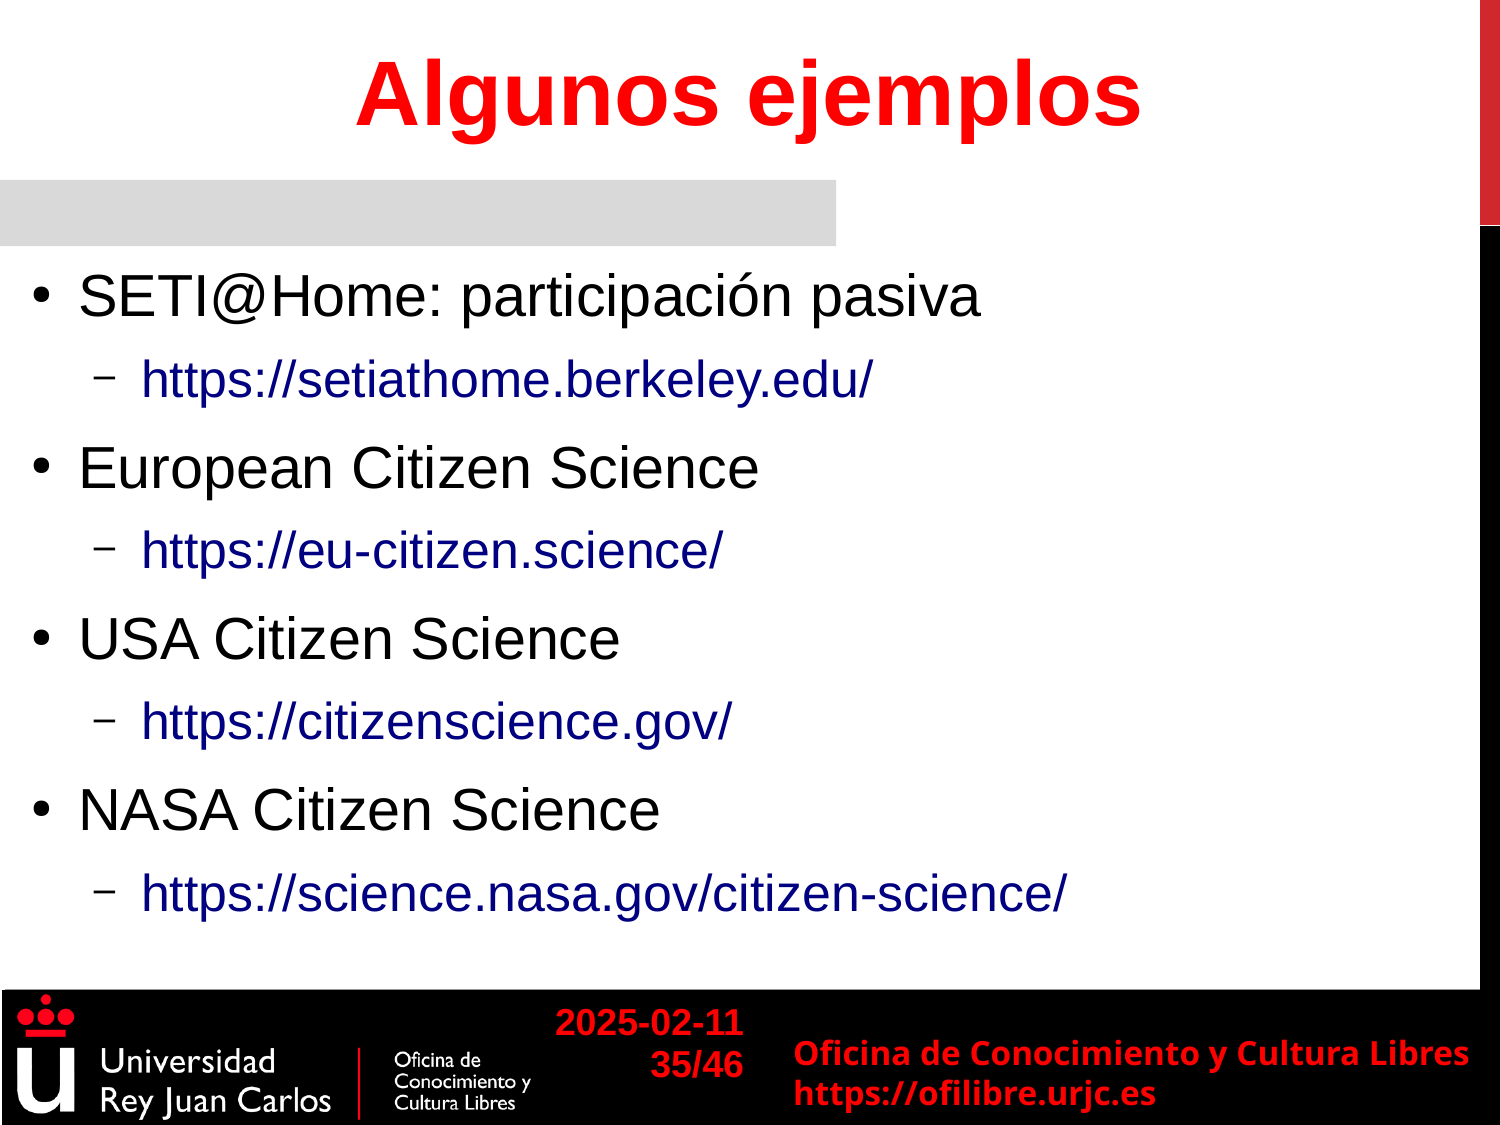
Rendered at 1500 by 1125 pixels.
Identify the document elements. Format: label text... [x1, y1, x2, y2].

picture [17, 994, 531, 1120]
list SETI@Home: participación pasiva https://setiathome.berkeley.edu/ European Citizen Science https://eu-citizen.science/ USA Citizen Science https://citizenscience.gov/ NASA Citizen Science https://science.nasa.gov/citizen-science/ [15, 263, 1486, 931]
title Algunos ejemplos [75, 0, 1425, 197]
